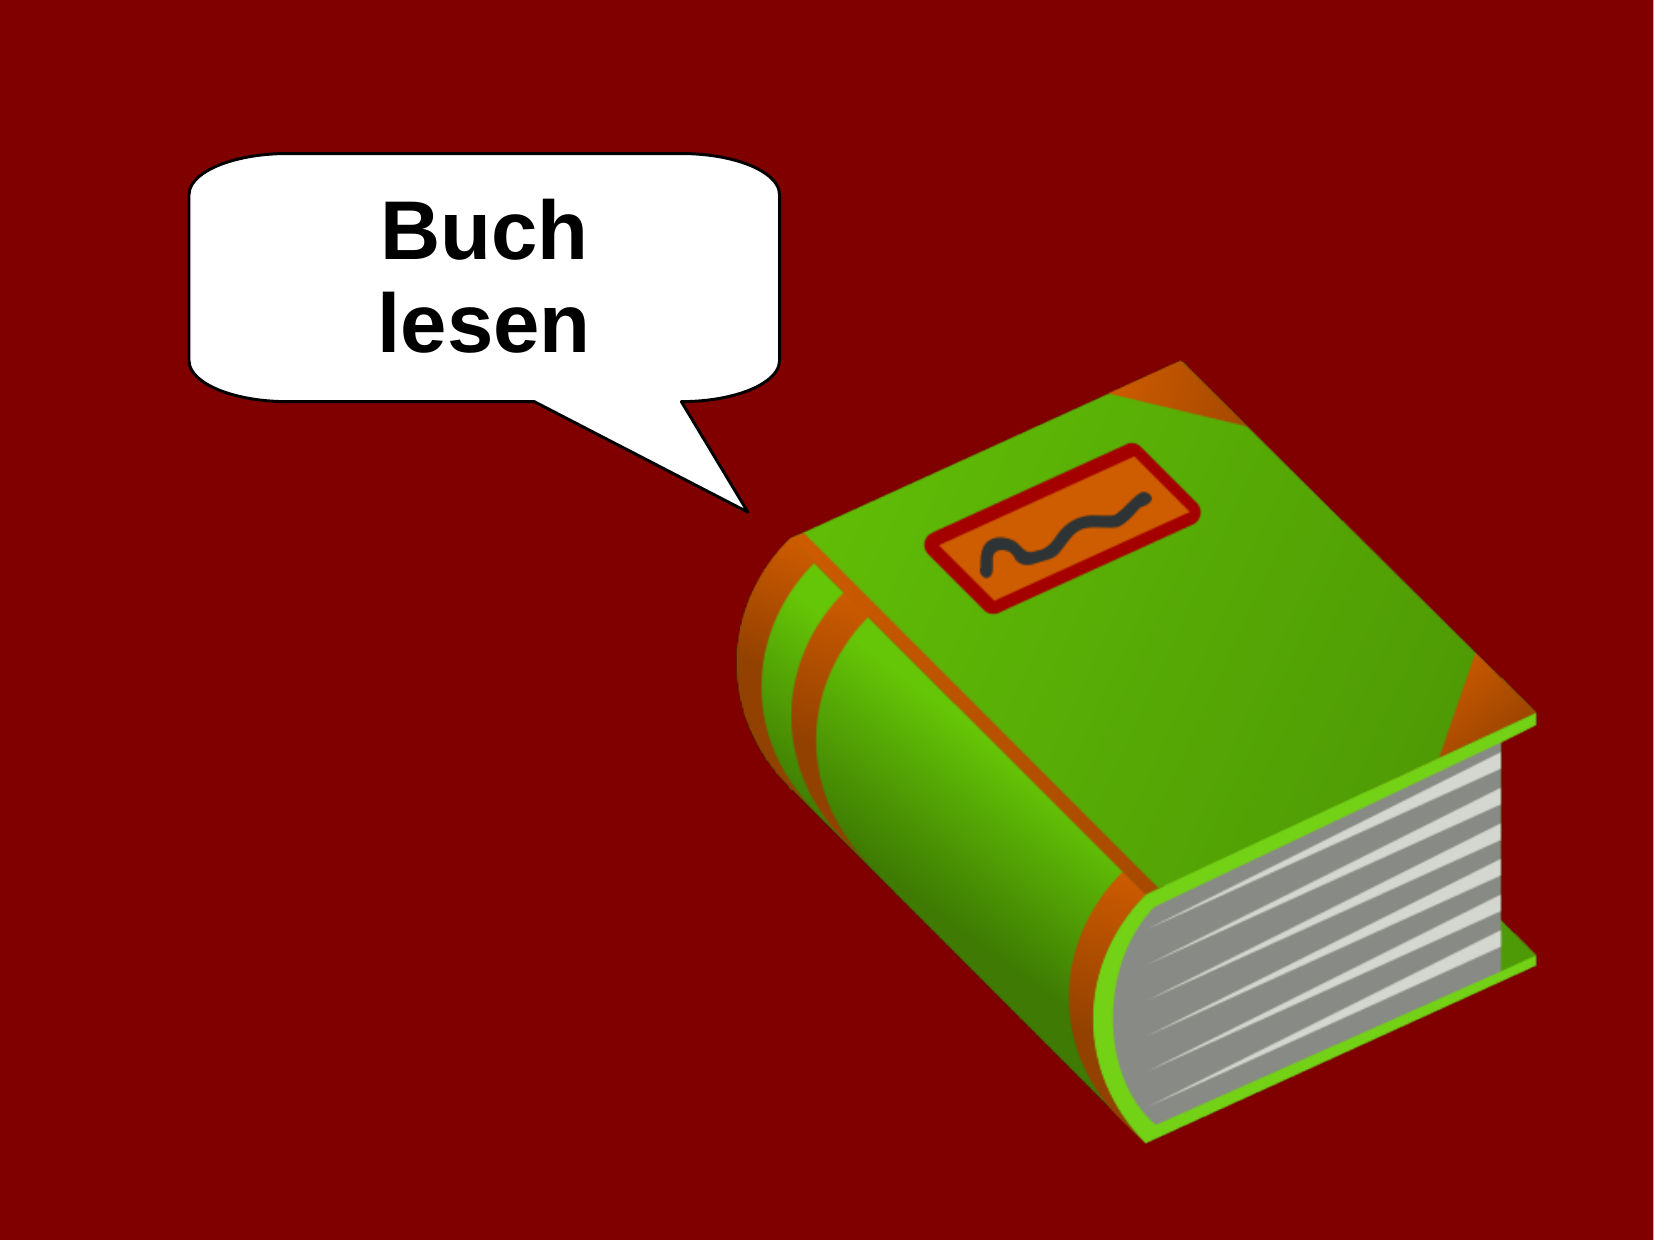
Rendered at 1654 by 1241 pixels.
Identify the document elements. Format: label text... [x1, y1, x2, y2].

text_box Buch lesen [242, 177, 727, 387]
picture [720, 335, 1554, 1170]
text_box [188, 153, 780, 513]
